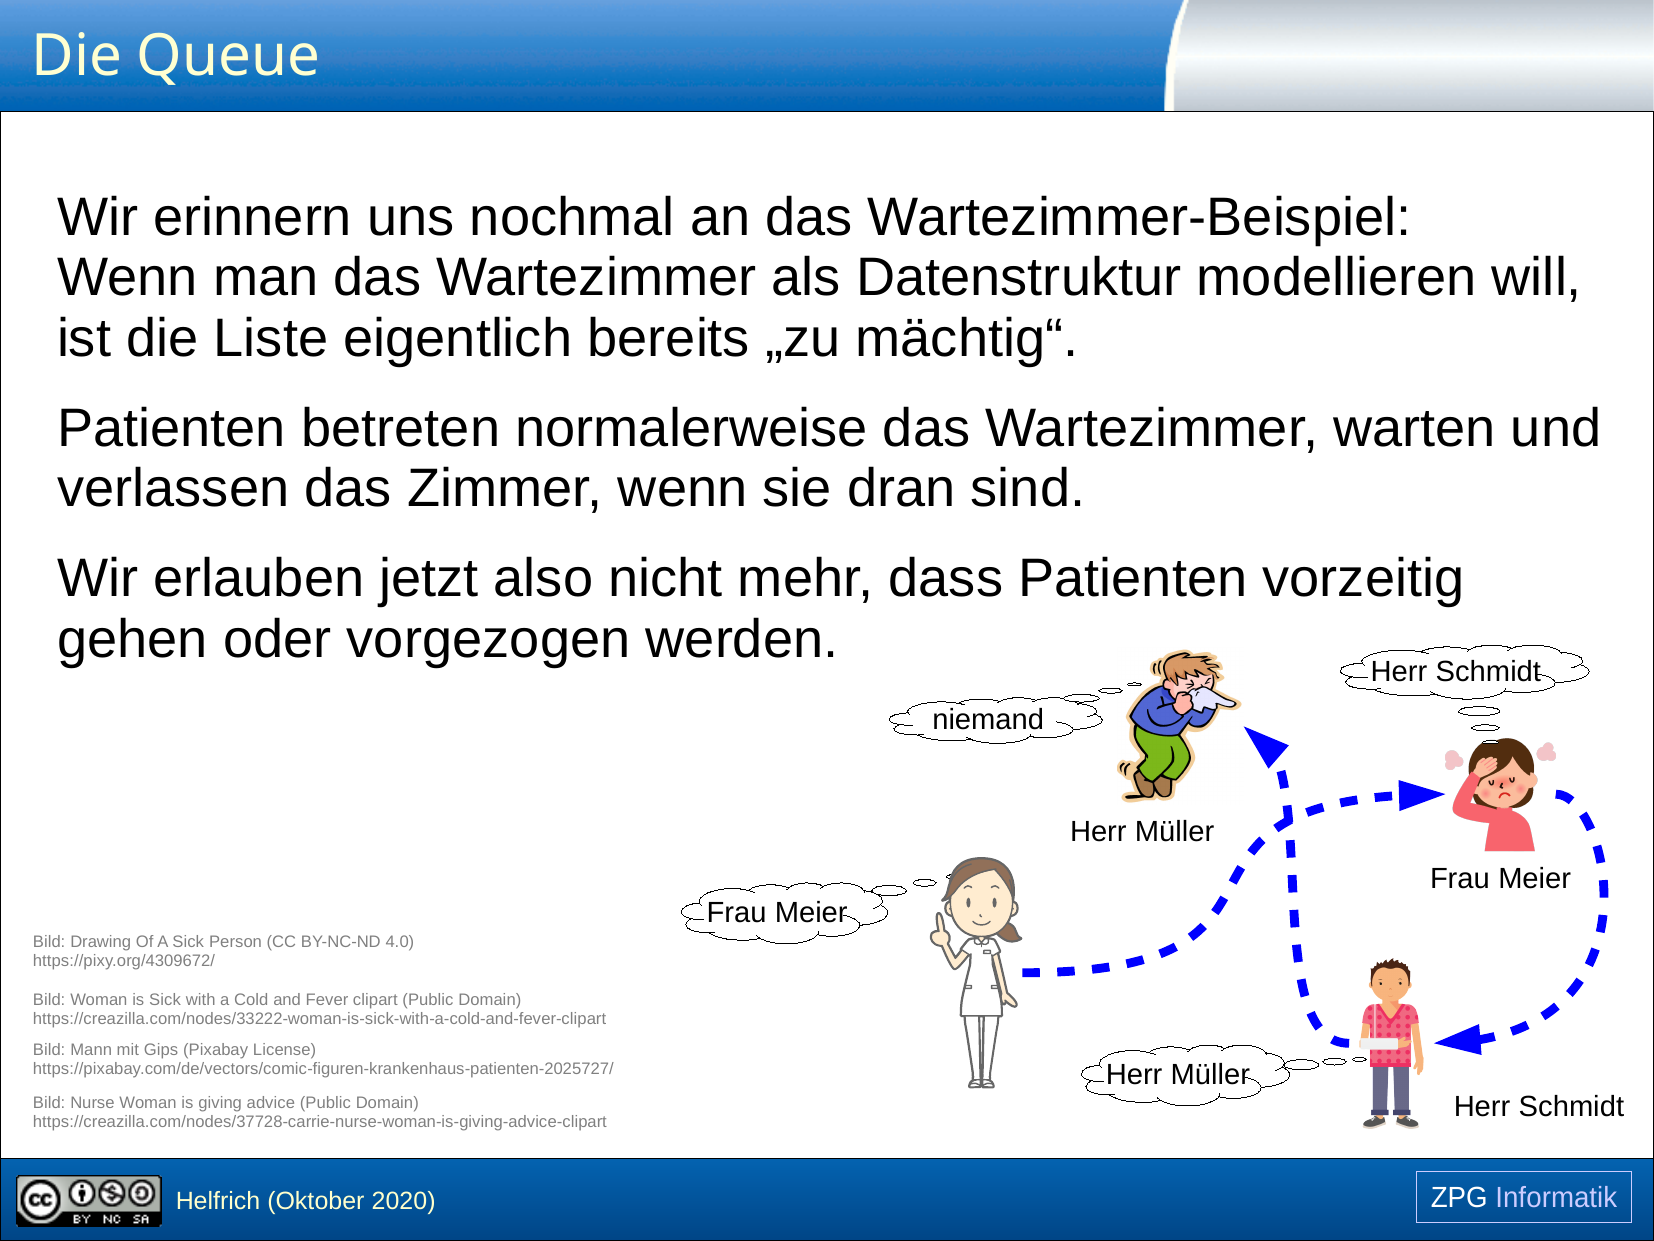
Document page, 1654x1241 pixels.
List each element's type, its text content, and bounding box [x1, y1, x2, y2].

text_box Bild: Nurse Woman is giving advice (Public Domain) https://creazilla.com/nodes/37728-carrie-nurse-woman-is-giving-advice-clipart [18, 1086, 647, 1139]
picture [929, 857, 1023, 1089]
picture [16, 1175, 162, 1227]
text_box Bild: Drawing Of A Sick Person (CC BY-NC-ND 4.0) https://pixy.org/4309672/ [18, 924, 431, 977]
picture [0, 0, 1654, 111]
title Die Queue [31, 14, 1151, 92]
text_box Herr Schmidt [1340, 645, 1590, 700]
picture [1445, 734, 1556, 854]
text_box niemand [1098, 688, 1123, 694]
text_box Frau Meier [681, 882, 907, 944]
text_box Herr Müller [1081, 1045, 1319, 1106]
text_box niemand [889, 694, 1103, 744]
text_box Bild: Woman is Sick with a Cold and Fever clipart (Public Domain) https://creazilla.com/nodes/33222-woman-is-sick-with-a-cold-and-fever-clipart [18, 982, 647, 1036]
picture [1117, 647, 1244, 805]
picture [1349, 958, 1434, 1129]
text_box Herr Schmidt [1458, 706, 1500, 716]
list Wir erinnern uns nochmal an das Wartezimmer-Beispiel: Wenn man das Wartezimmer als Datenstruktur modellieren will, ist die Liste eigentlich bereits „zu mächtig“. Patienten betreten normalerweise das Wartezimmer, warten und verlassen das Zimmer, wenn sie dran sind. Wir erlauben jetzt also nicht mehr, dass Patienten vorzeitig gehen oder vorgezogen werden. [57, 186, 1605, 1147]
text_box Bild: Mann mit Gips (Pixabay License) https://pixabay.com/de/vectors/comic-figuren-krankenhaus-patienten-2025727/ [18, 1036, 647, 1086]
